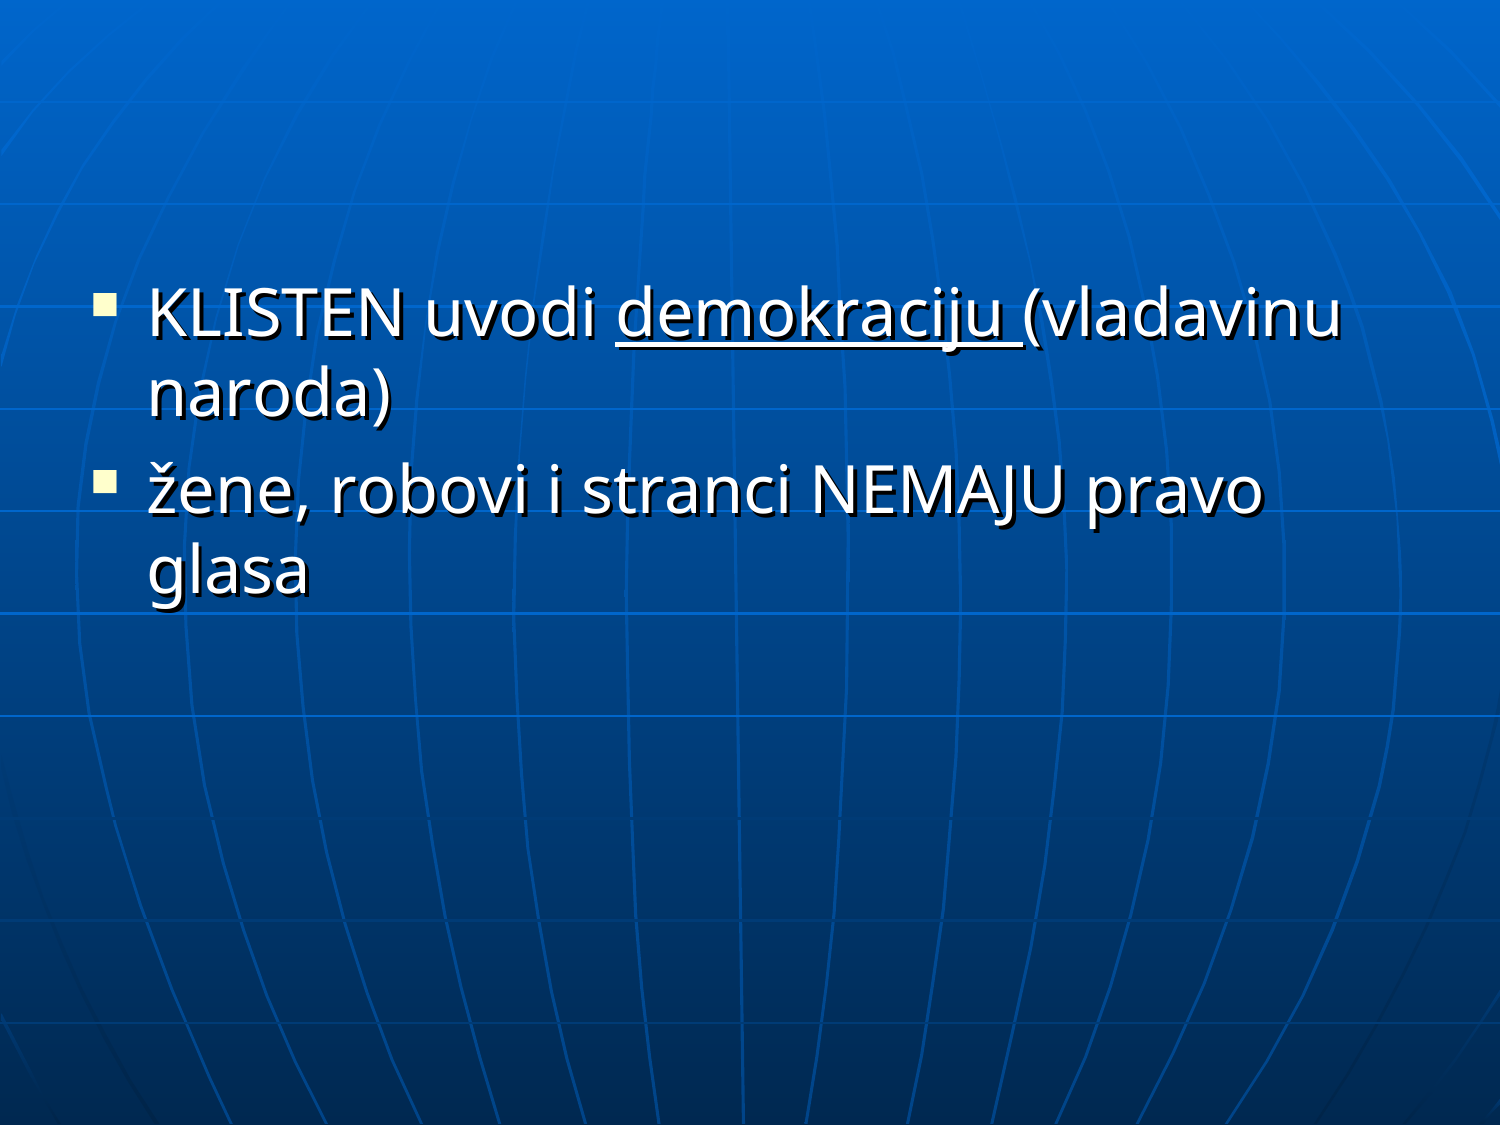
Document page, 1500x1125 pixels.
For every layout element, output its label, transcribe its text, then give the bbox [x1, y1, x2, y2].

list KLISTEN uvodi demokraciju (vladavinu naroda) žene, robovi i stranci NEMAJU pravo glasa [75, 262, 1426, 1006]
